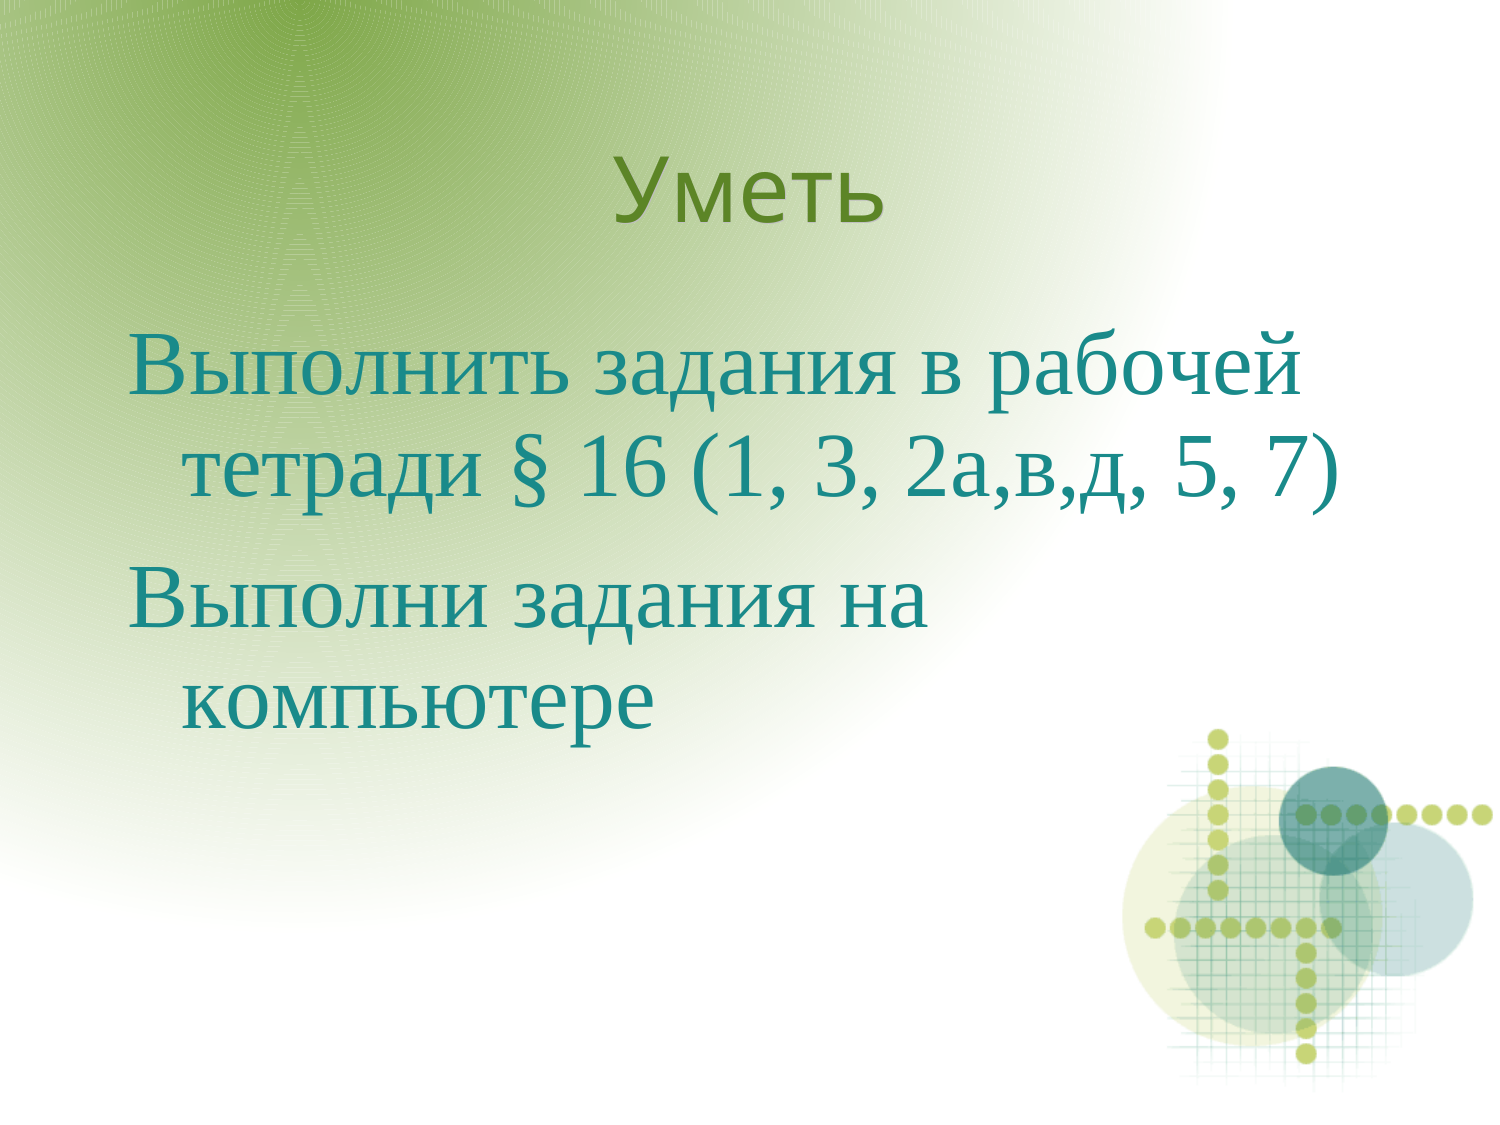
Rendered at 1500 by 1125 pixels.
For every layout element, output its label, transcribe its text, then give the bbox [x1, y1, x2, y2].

picture [1110, 718, 1500, 1098]
title Уметь [110, 100, 1392, 274]
list Выполнить задания в рабочей тетради § 16 (1, 3, 2а,в,д, 5, 7) Выполни задания на компьютере [110, 312, 1392, 1007]
